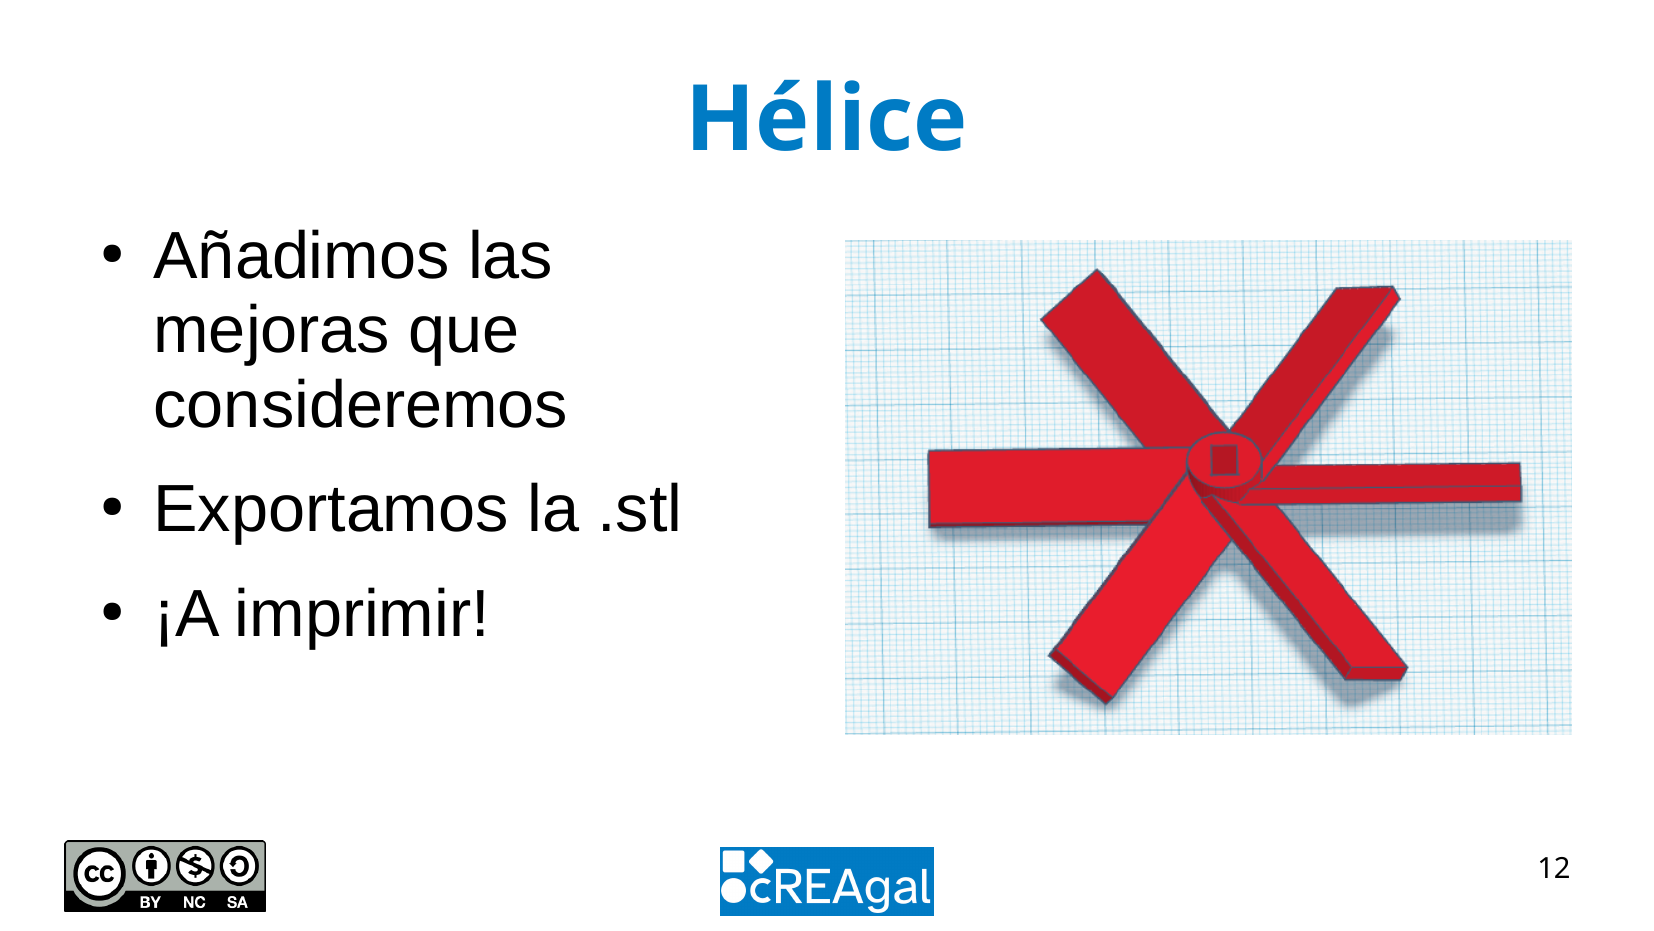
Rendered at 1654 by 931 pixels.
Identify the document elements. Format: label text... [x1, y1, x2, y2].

picture [64, 840, 266, 912]
picture [720, 847, 934, 916]
picture [845, 240, 1572, 735]
title Hélice [82, 37, 1571, 193]
list Añadimos las mejoras que consideremos Exportamos la .stl ¡A imprimir! [82, 217, 809, 758]
